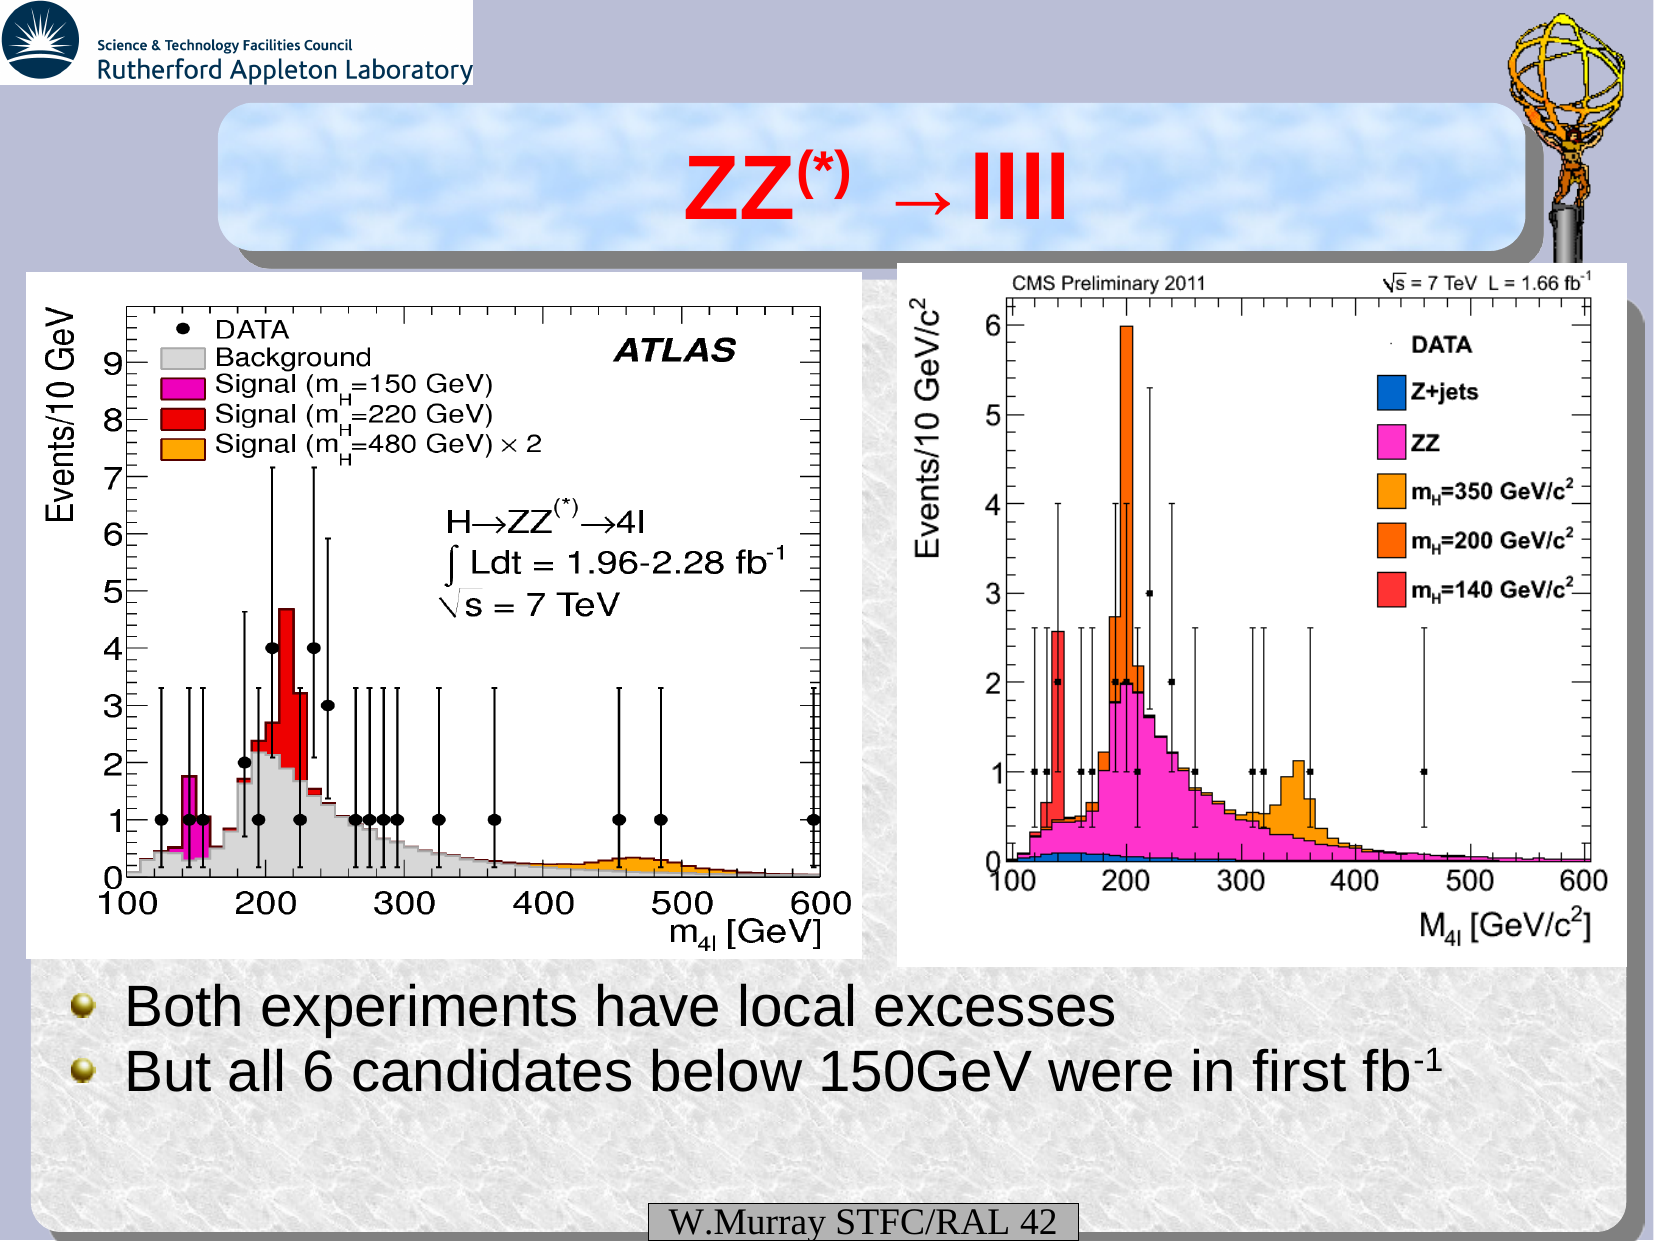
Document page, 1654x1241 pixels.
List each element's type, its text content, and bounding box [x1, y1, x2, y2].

list Both experiments have local excesses But all 6 candidates below 150GeV were in first fb-1 [53, 973, 1588, 1193]
title ZZ(*) →llll [244, 112, 1512, 263]
picture [26, 0, 1654, 1232]
picture [0, 0, 473, 85]
